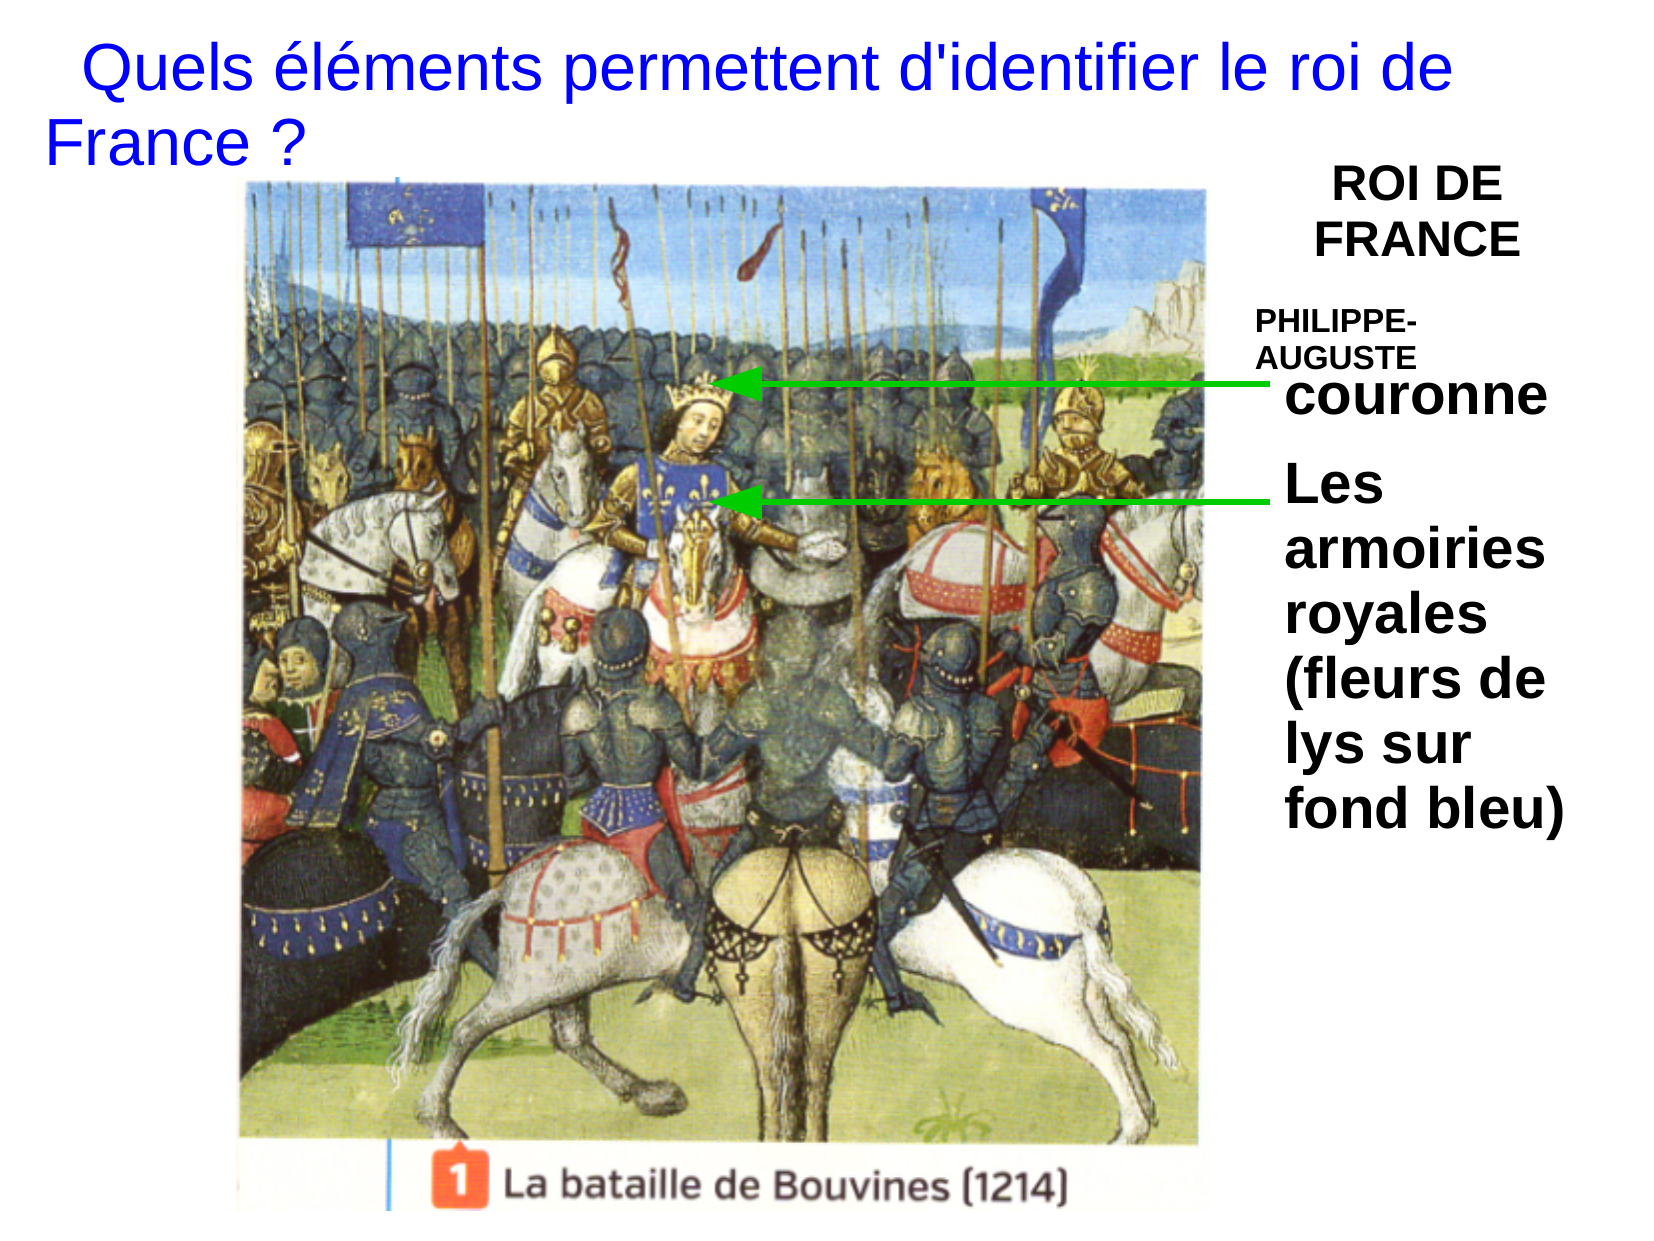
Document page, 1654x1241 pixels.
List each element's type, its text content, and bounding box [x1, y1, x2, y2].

text_box ROI DE FRANCE [1269, 147, 1565, 274]
picture [236, 177, 1211, 1211]
text_box PHILIPPE-AUGUSTE [1240, 295, 1595, 381]
text_box couronne [1269, 354, 1625, 435]
text_box Quels éléments permettent d'identifier le roi de France ? [29, 22, 1595, 187]
text_box Les armoiries royales (fleurs de lys sur fond bleu) [1269, 442, 1625, 849]
